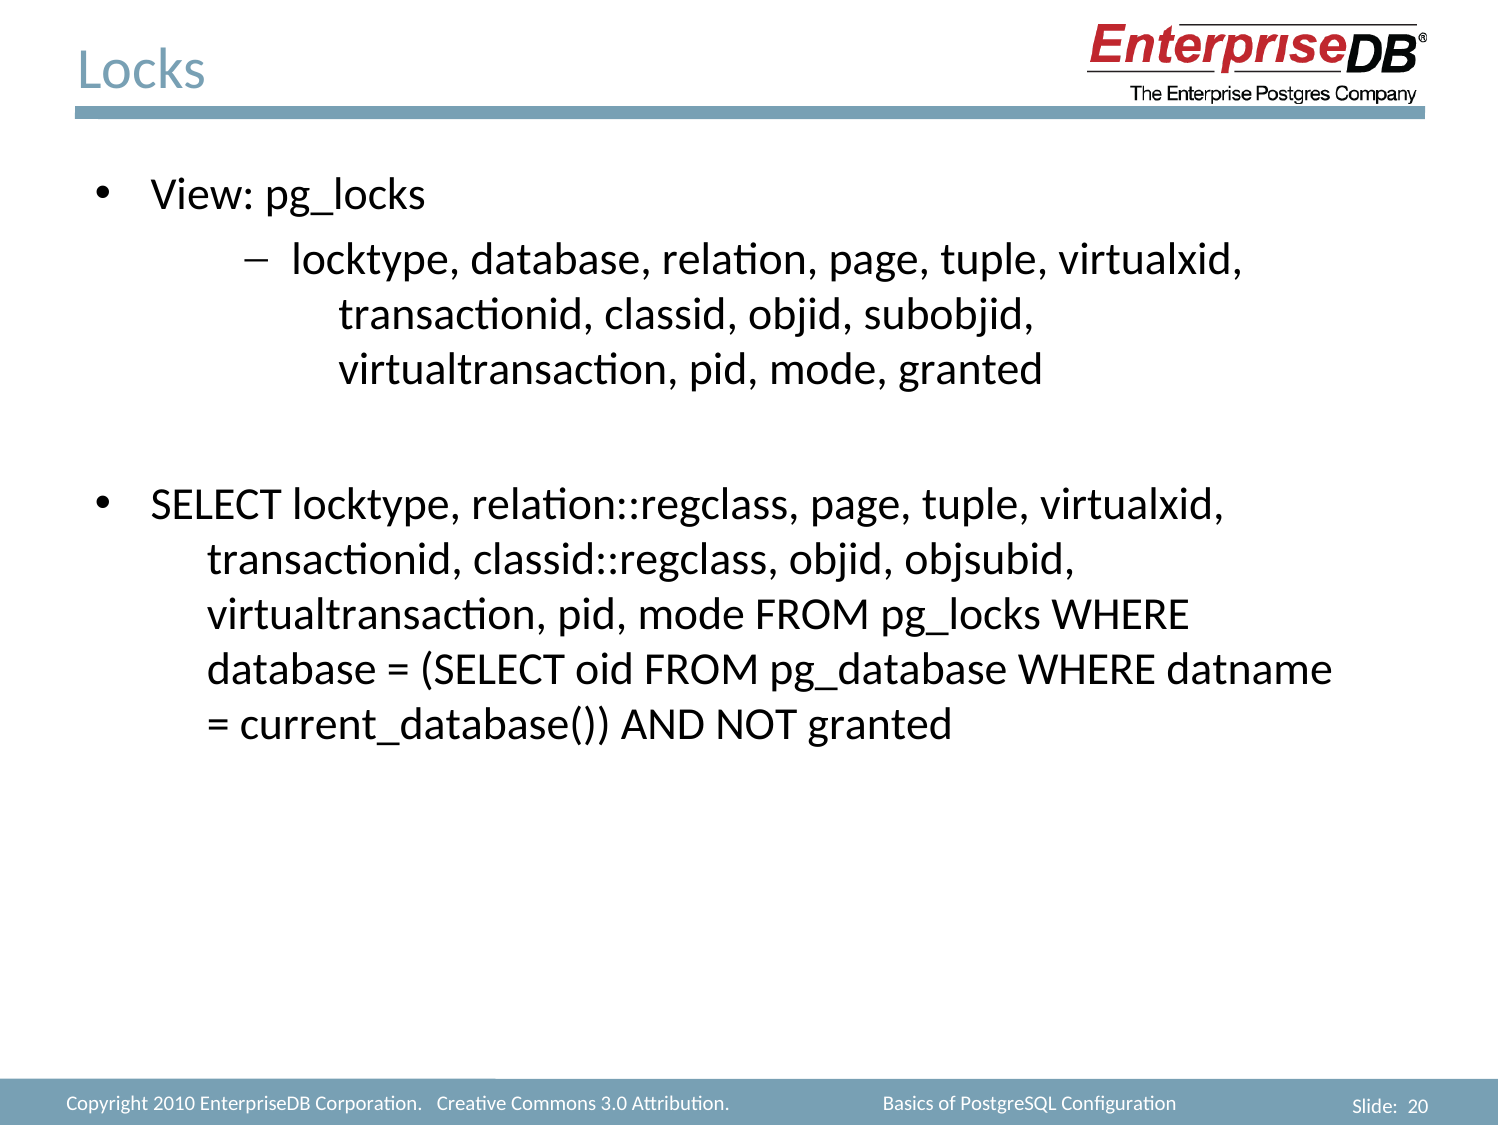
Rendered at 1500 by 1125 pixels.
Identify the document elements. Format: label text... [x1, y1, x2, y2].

list View: pg_locks locktype, database, relation, page, tuple, virtualxid, transactionid, classid, objid, subobjid, virtualtransaction, pid, mode, granted SELECT locktype, relation::regclass, page, tuple, virtualxid, transactionid, classid::regclass, objid, objsubid, virtualtransaction, pid, mode FROM pg_locks WHERE database = (SELECT oid FROM pg_database WHERE datname = current_database()) AND NOT granted [79, 155, 1384, 1051]
picture [1088, 24, 1427, 104]
title Locks [62, 4, 1088, 126]
